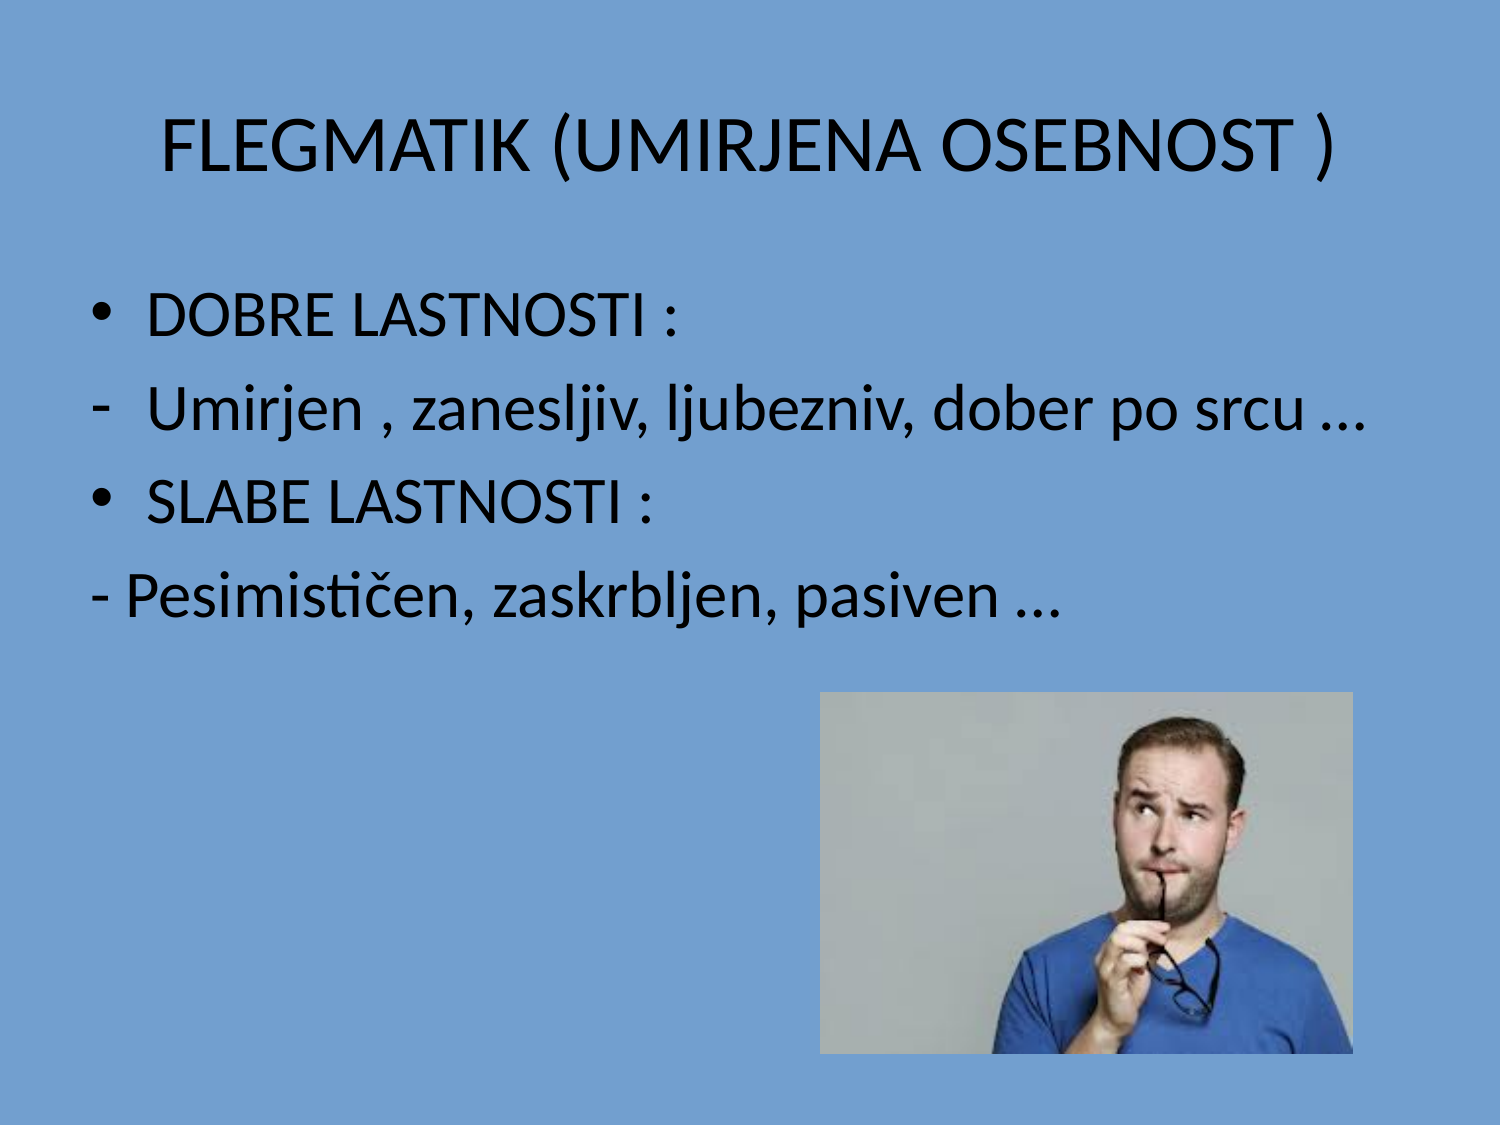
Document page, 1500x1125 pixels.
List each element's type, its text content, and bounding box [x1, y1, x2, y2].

title FLEGMATIK (UMIRJENA OSEBNOST ) [75, 45, 1425, 233]
list DOBRE LASTNOSTI : Umirjen , zanesljiv, ljubezniv, dober po srcu … SLABE LASTNOSTI : - Pesimističen, zaskrbljen, pasiven … [75, 262, 1425, 1005]
picture [820, 692, 1353, 1054]
